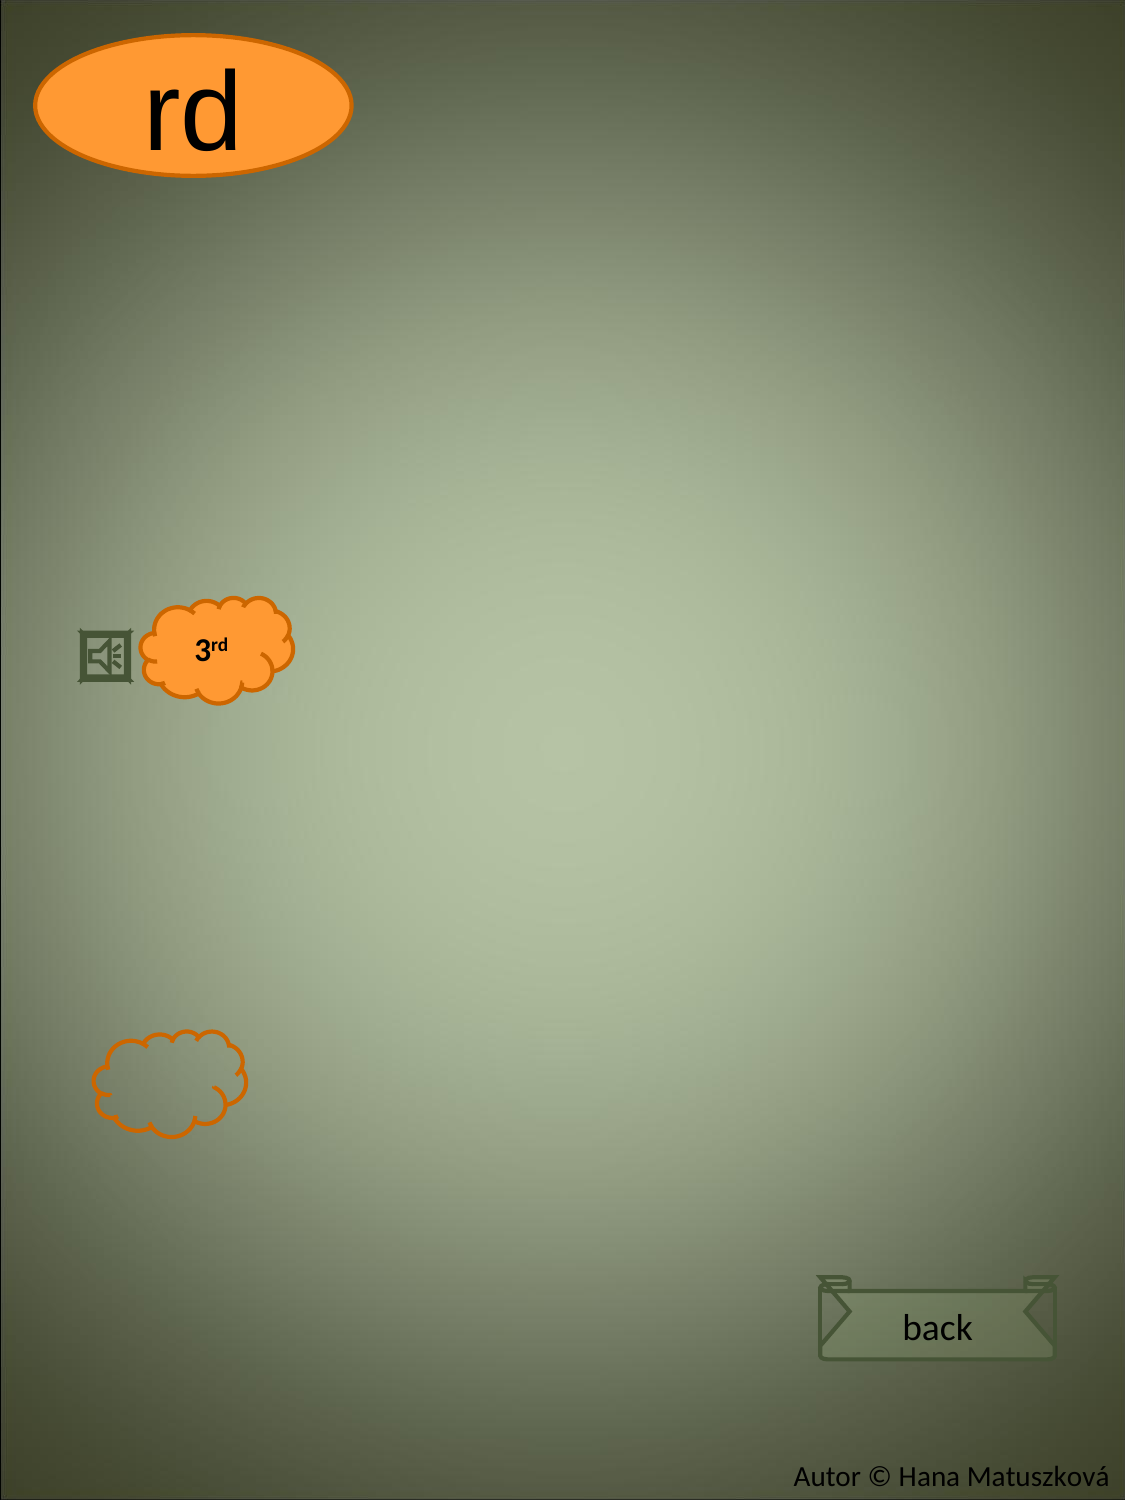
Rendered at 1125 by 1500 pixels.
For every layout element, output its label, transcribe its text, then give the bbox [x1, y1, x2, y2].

picture [0, 0, 1125, 1500]
text_box 3rd [140, 597, 294, 704]
text_box back [820, 1277, 1055, 1360]
text_box Autor © Hana Matuszková [778, 1449, 1125, 1500]
text_box rd [35, 35, 352, 176]
